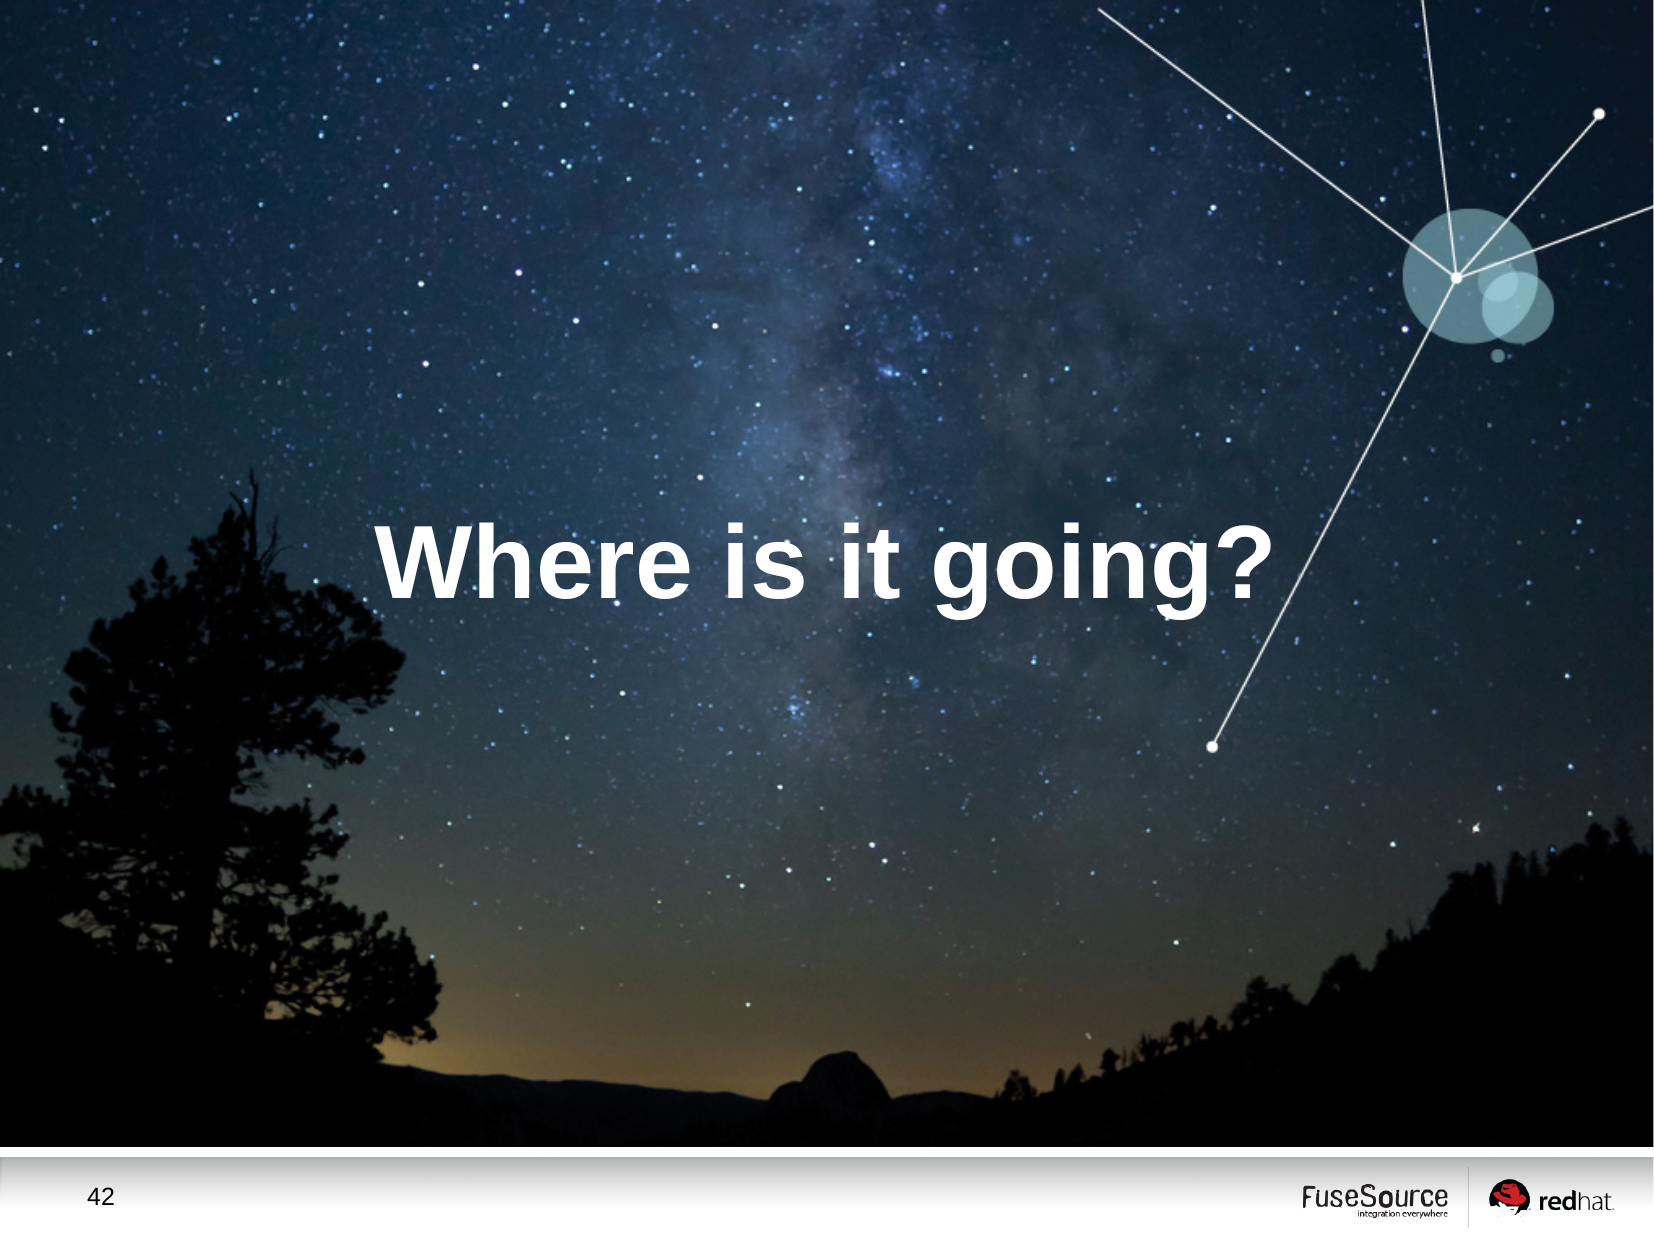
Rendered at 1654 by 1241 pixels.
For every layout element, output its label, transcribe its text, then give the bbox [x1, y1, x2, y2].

picture [0, 0, 1654, 1241]
title Where is it going? [82, 262, 1571, 862]
